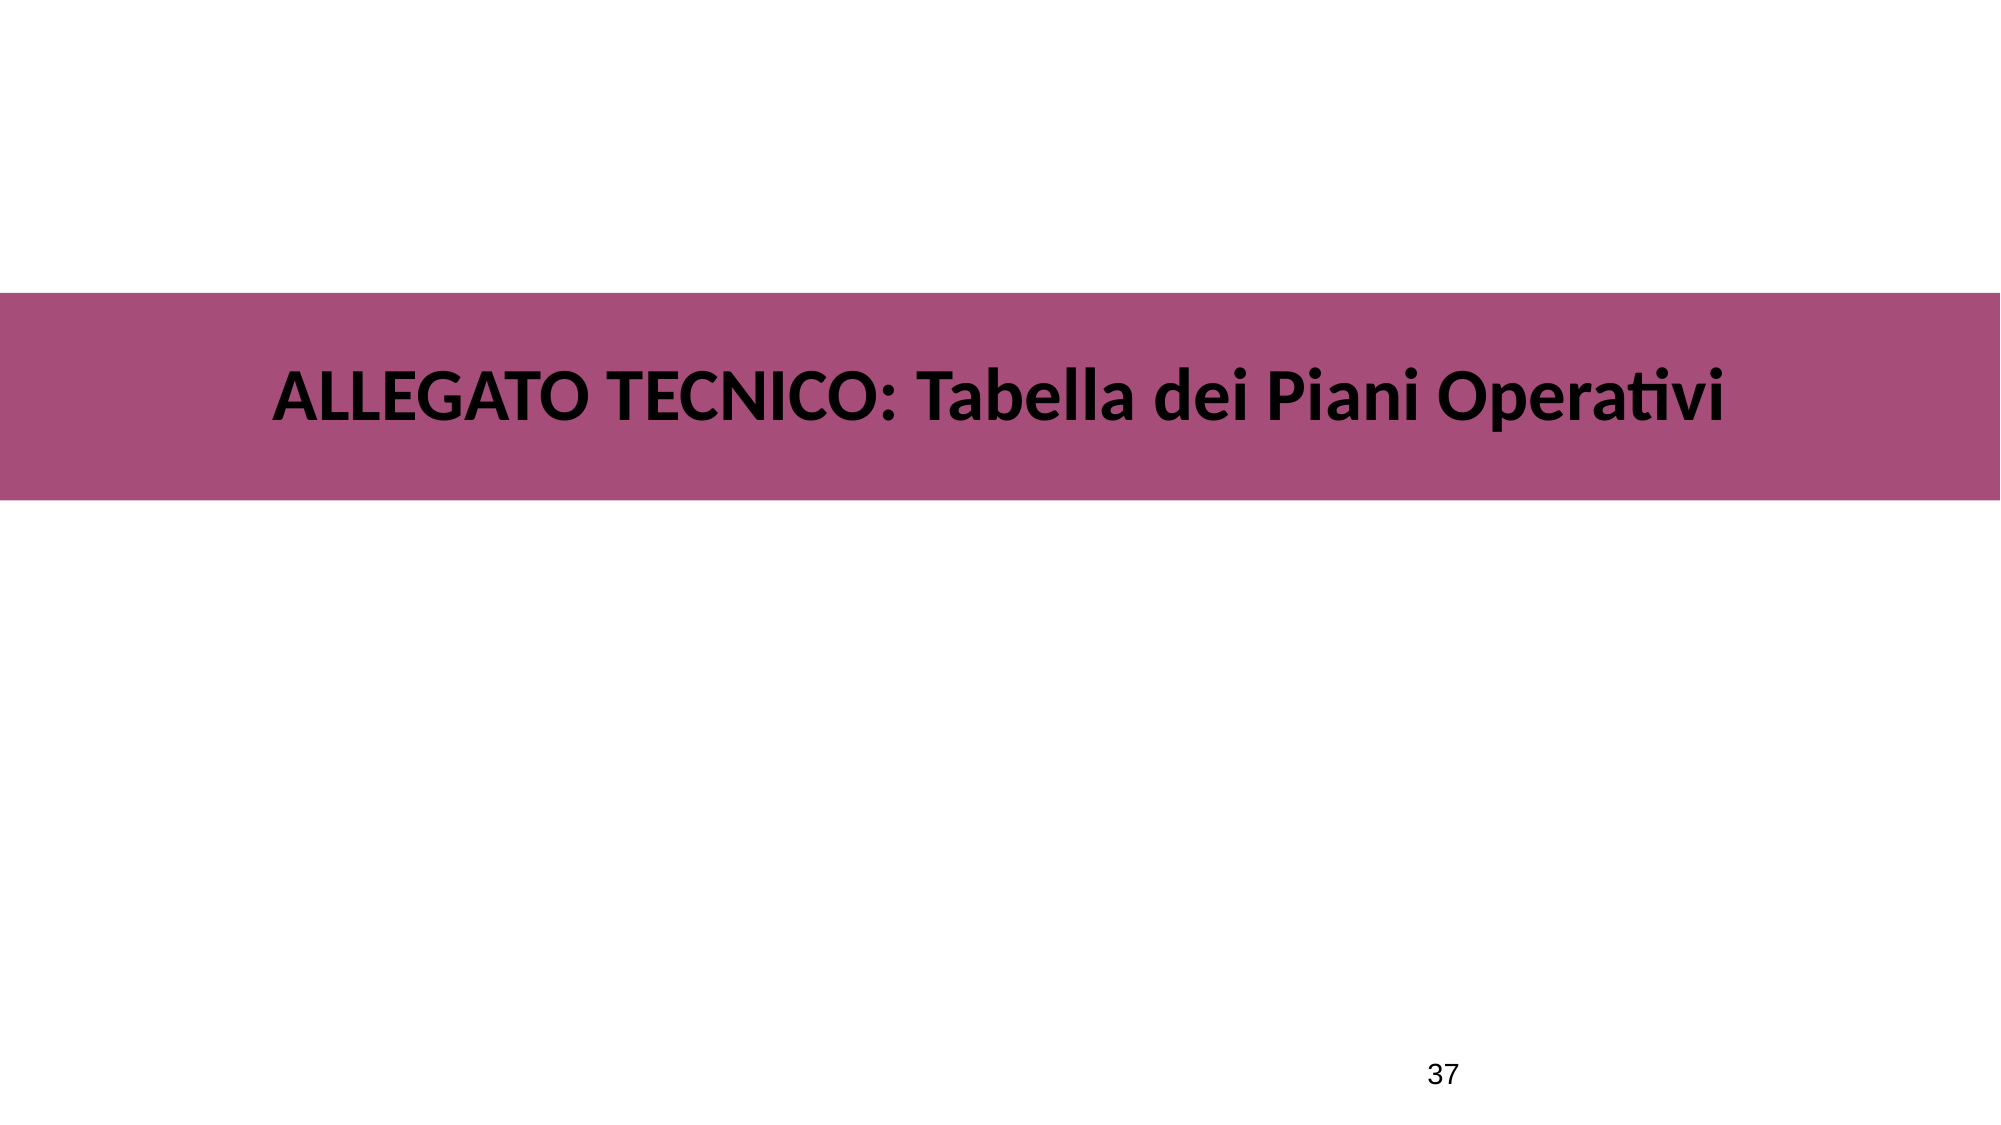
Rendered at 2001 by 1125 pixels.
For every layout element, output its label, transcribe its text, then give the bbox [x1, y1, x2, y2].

slide_number <numero> [1412, 1042, 1863, 1103]
title ALLEGATO TECNICO: Tabella dei Piani Operativi [0, 292, 2000, 501]
